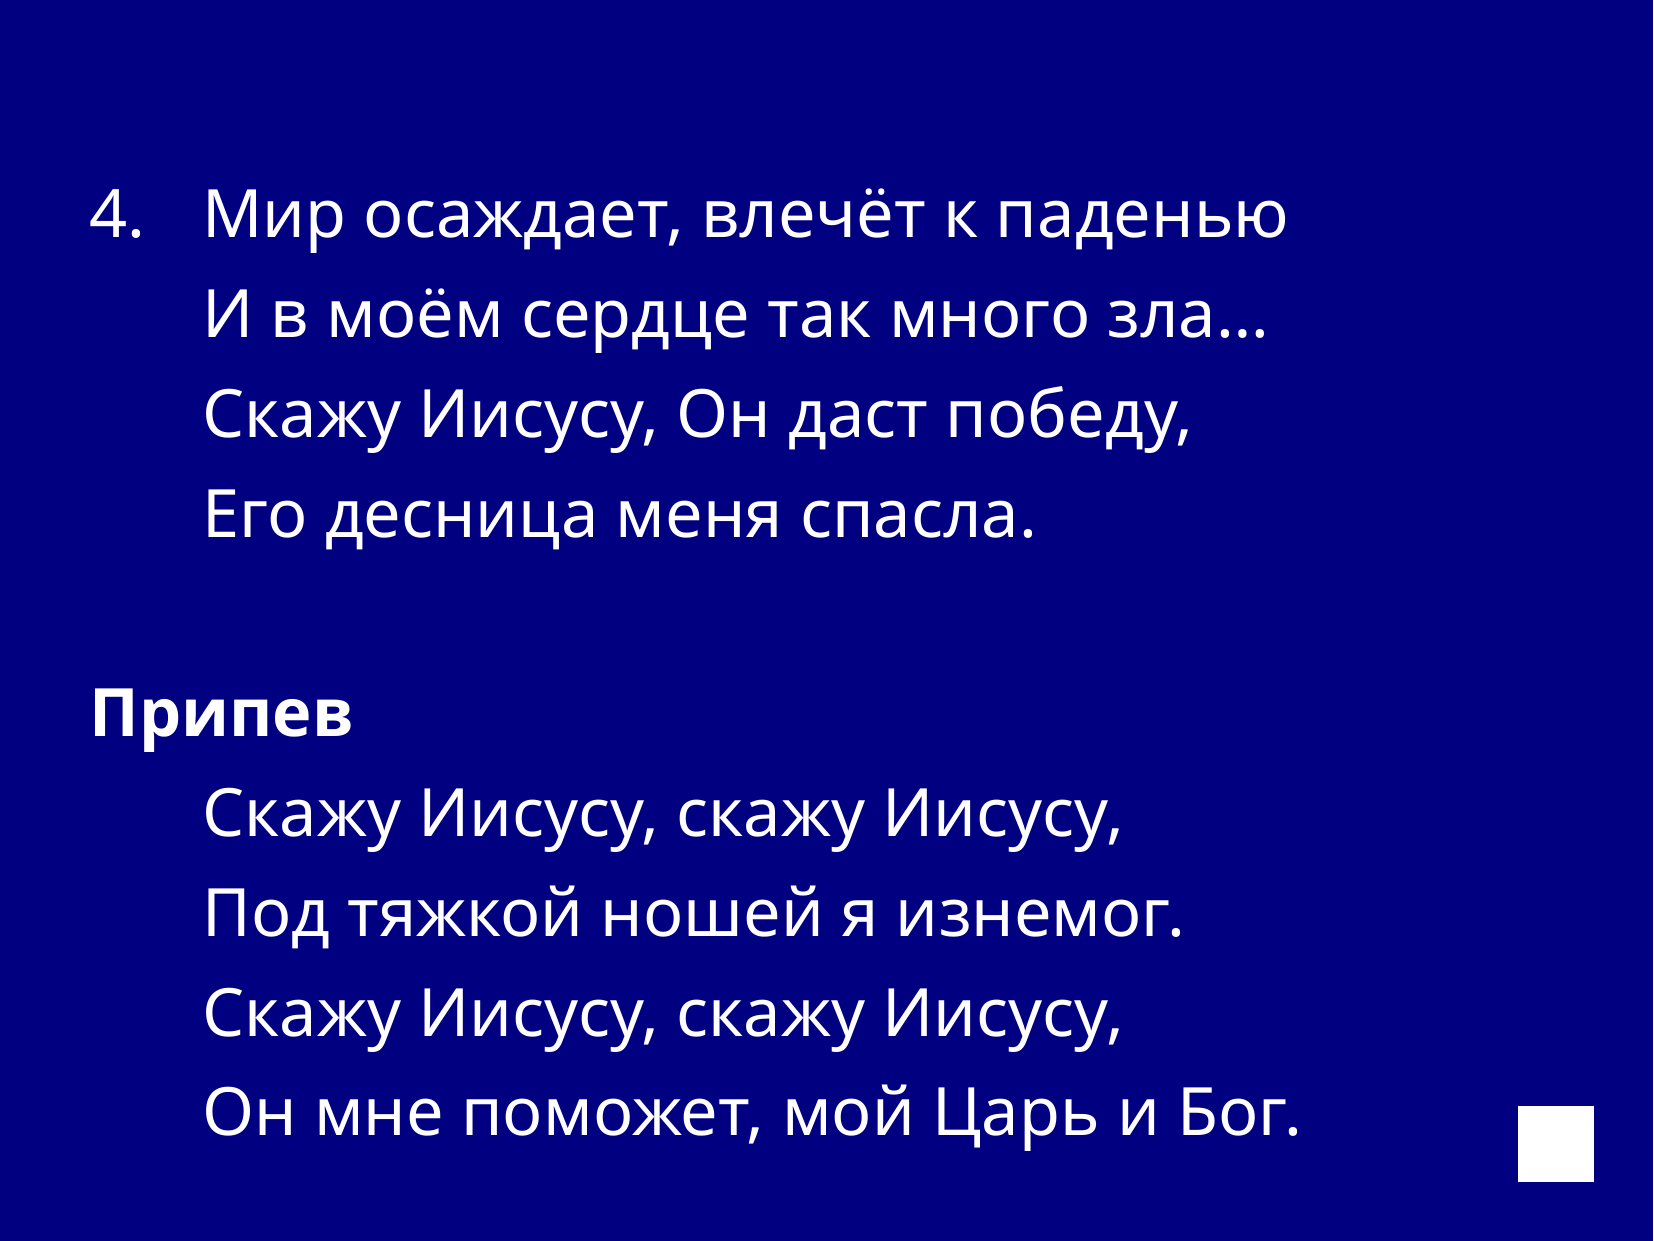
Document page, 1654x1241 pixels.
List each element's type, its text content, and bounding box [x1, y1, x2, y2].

text_box [1518, 1106, 1594, 1182]
text_box 4. Мир осаждает, влечёт к паденью И в моём сердце так много зла… Скажу Иисусу, Он даст победу, Его десница меня спасла. Припев Скажу Иисусу, скажу Иисусу, Под тяжкой ношей я изнемог. Скажу Иисусу, скажу Иисусу, Он мне поможет, мой Царь и Бог. [75, 150, 1576, 1163]
